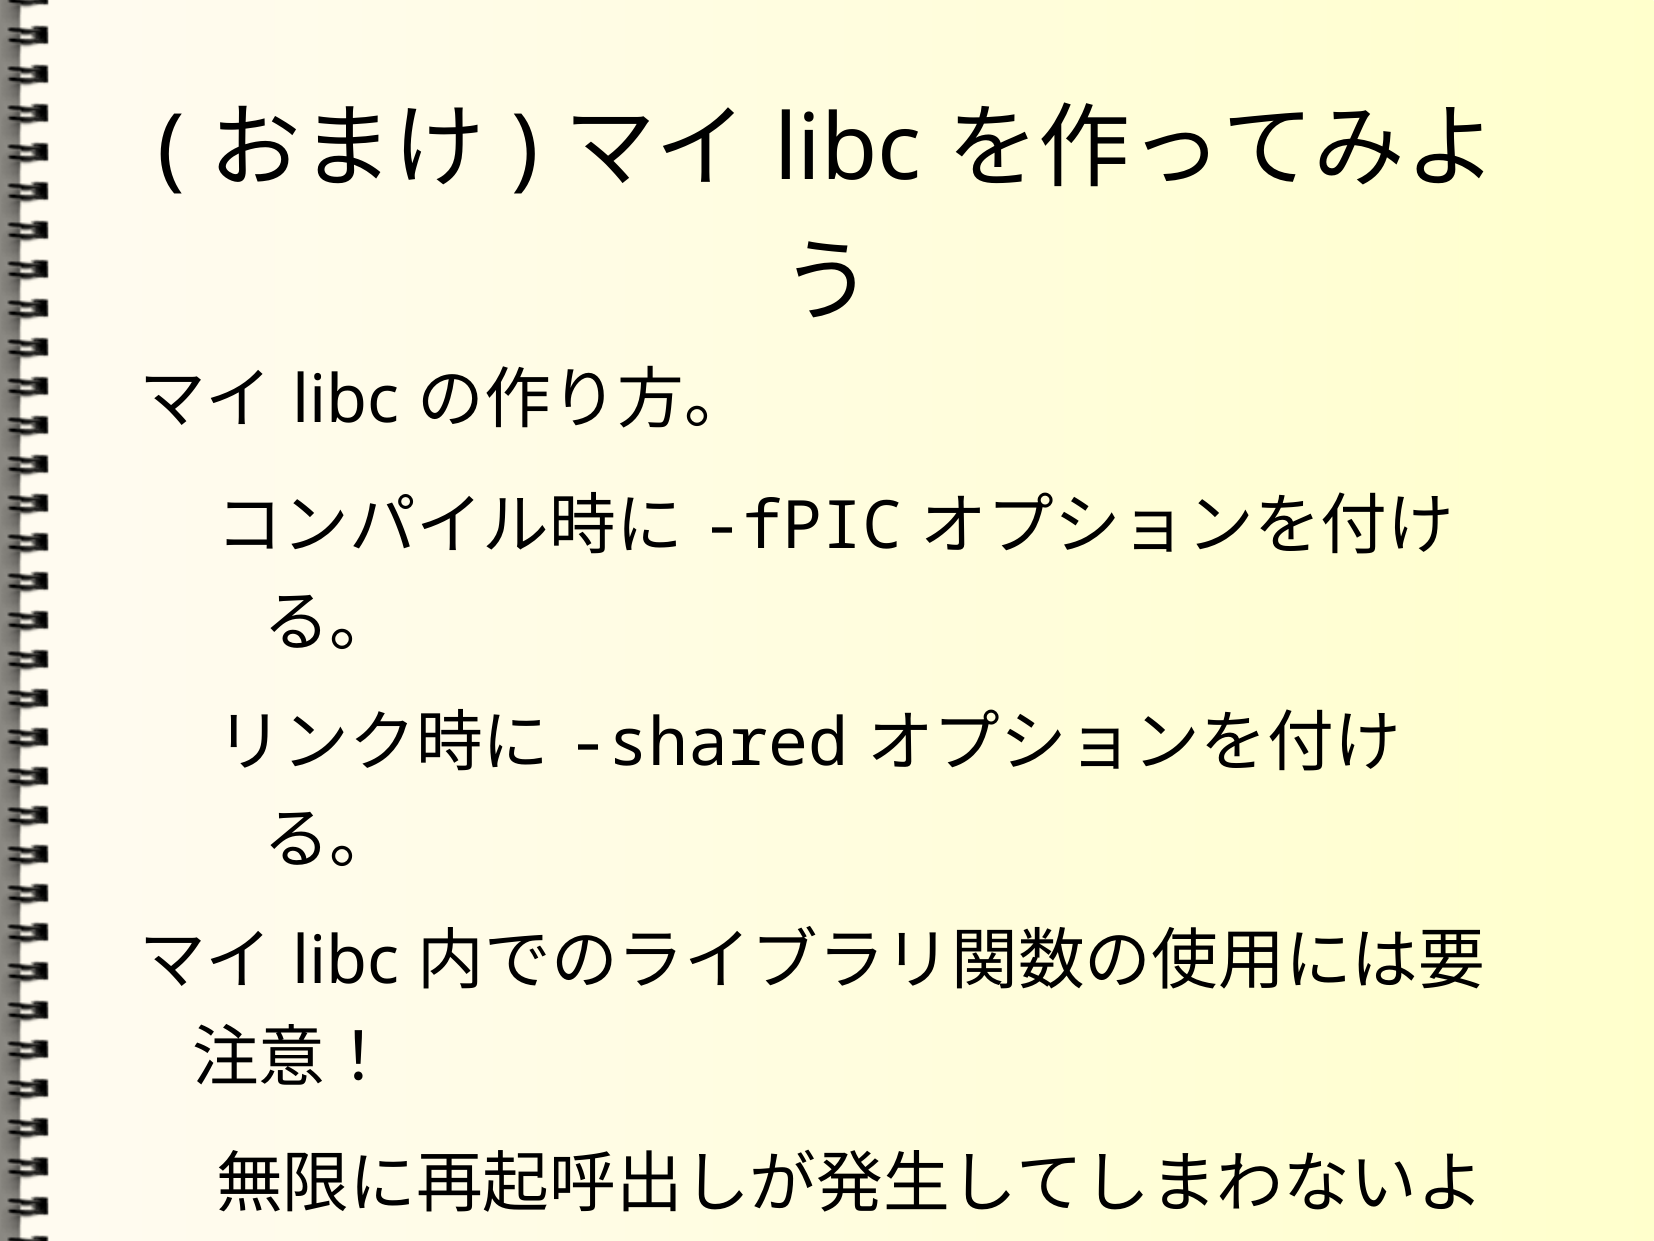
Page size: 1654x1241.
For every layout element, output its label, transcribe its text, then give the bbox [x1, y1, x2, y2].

list マイlibcの作り方。 コンパイル時に-fPICオプションを付ける。 リンク時に-sharedオプションを付ける。 マイlibc内でのライブラリ関数の使用には要注意！ 無限に再起呼出しが発生してしまわないように。 ファイルI/O関数を置換えちゃう応用例。 Sambaのsmbsh(1)。 複数NASを束ねて単一ディレクトリに見せる。 [121, 344, 1534, 1127]
title (おまけ)マイlibcを作ってみよう [121, 102, 1534, 311]
picture [0, 0, 1654, 1241]
